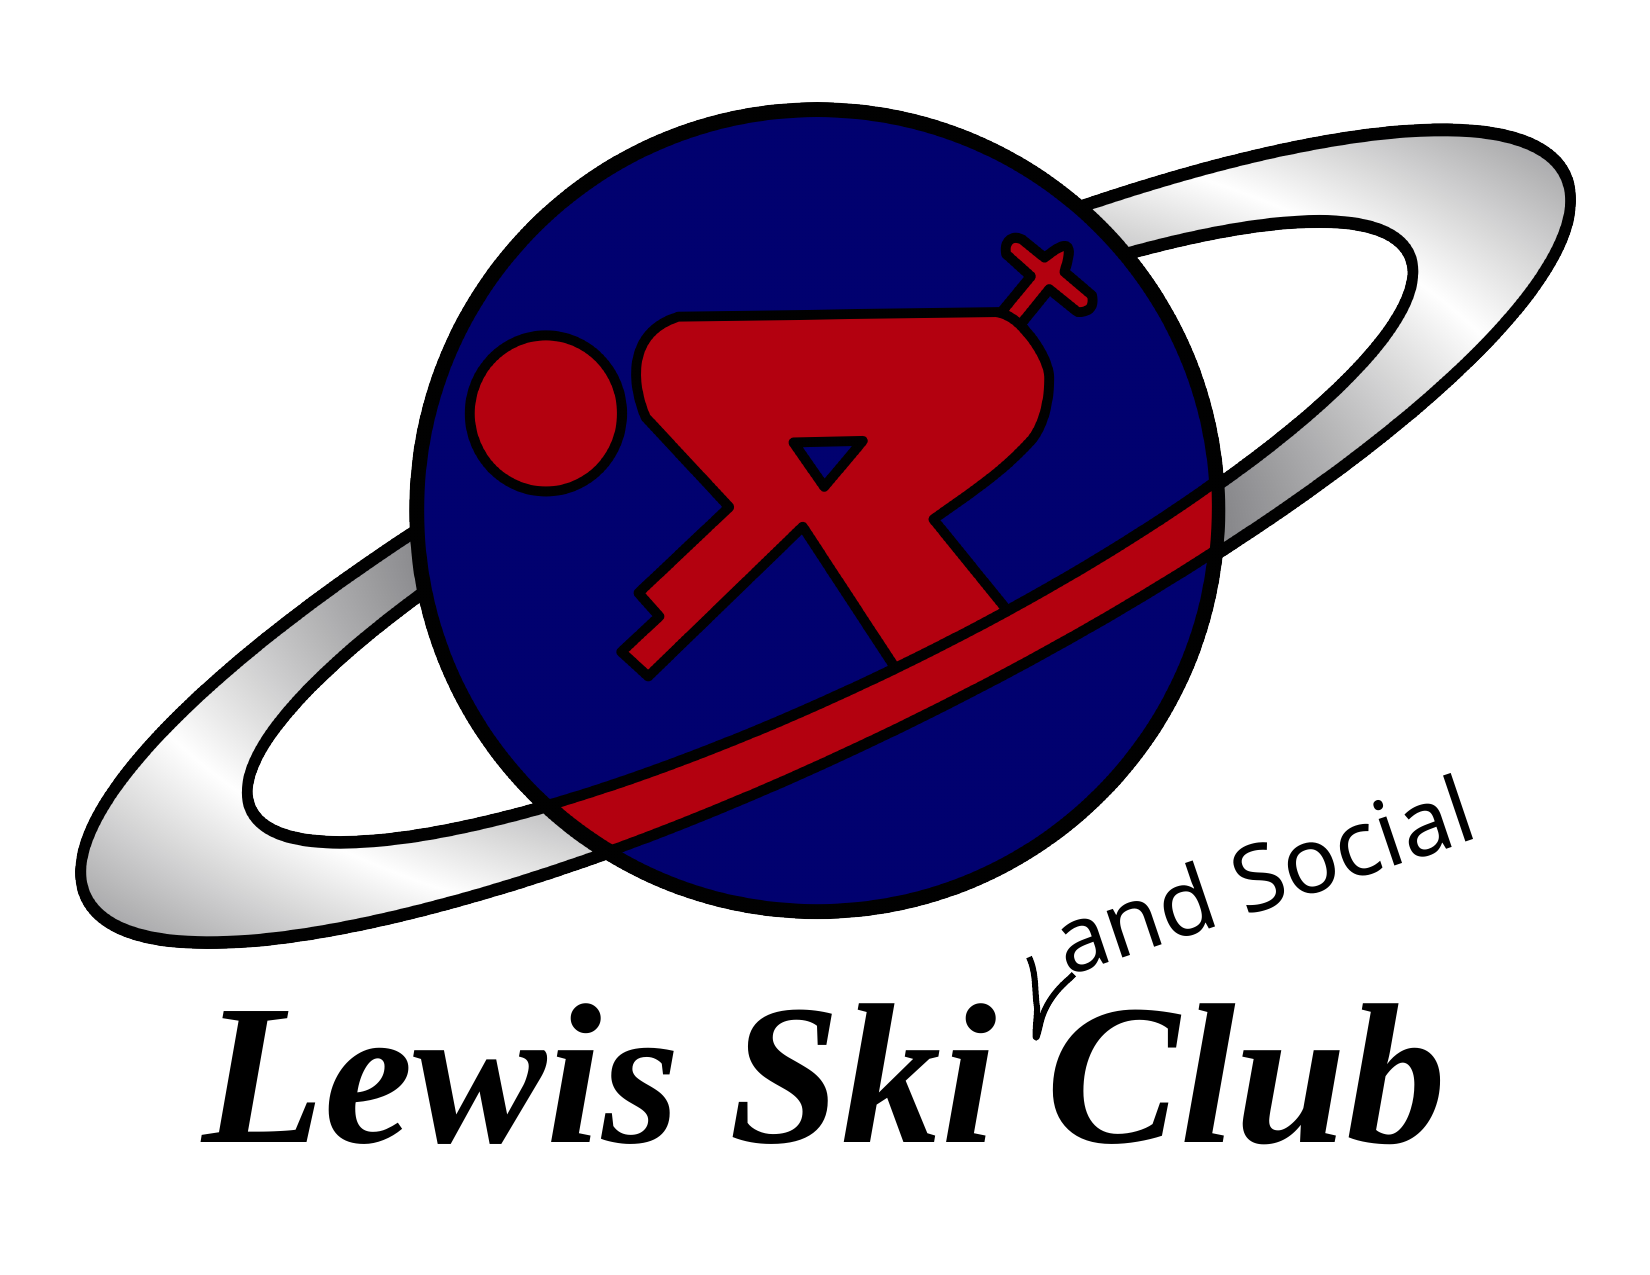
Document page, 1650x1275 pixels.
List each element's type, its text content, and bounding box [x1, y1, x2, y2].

text_box Lewis Ski Club [174, 956, 1476, 1193]
picture [1189, 817, 1576, 949]
picture [75, 102, 1576, 949]
text_box and Social [1019, 692, 1616, 993]
